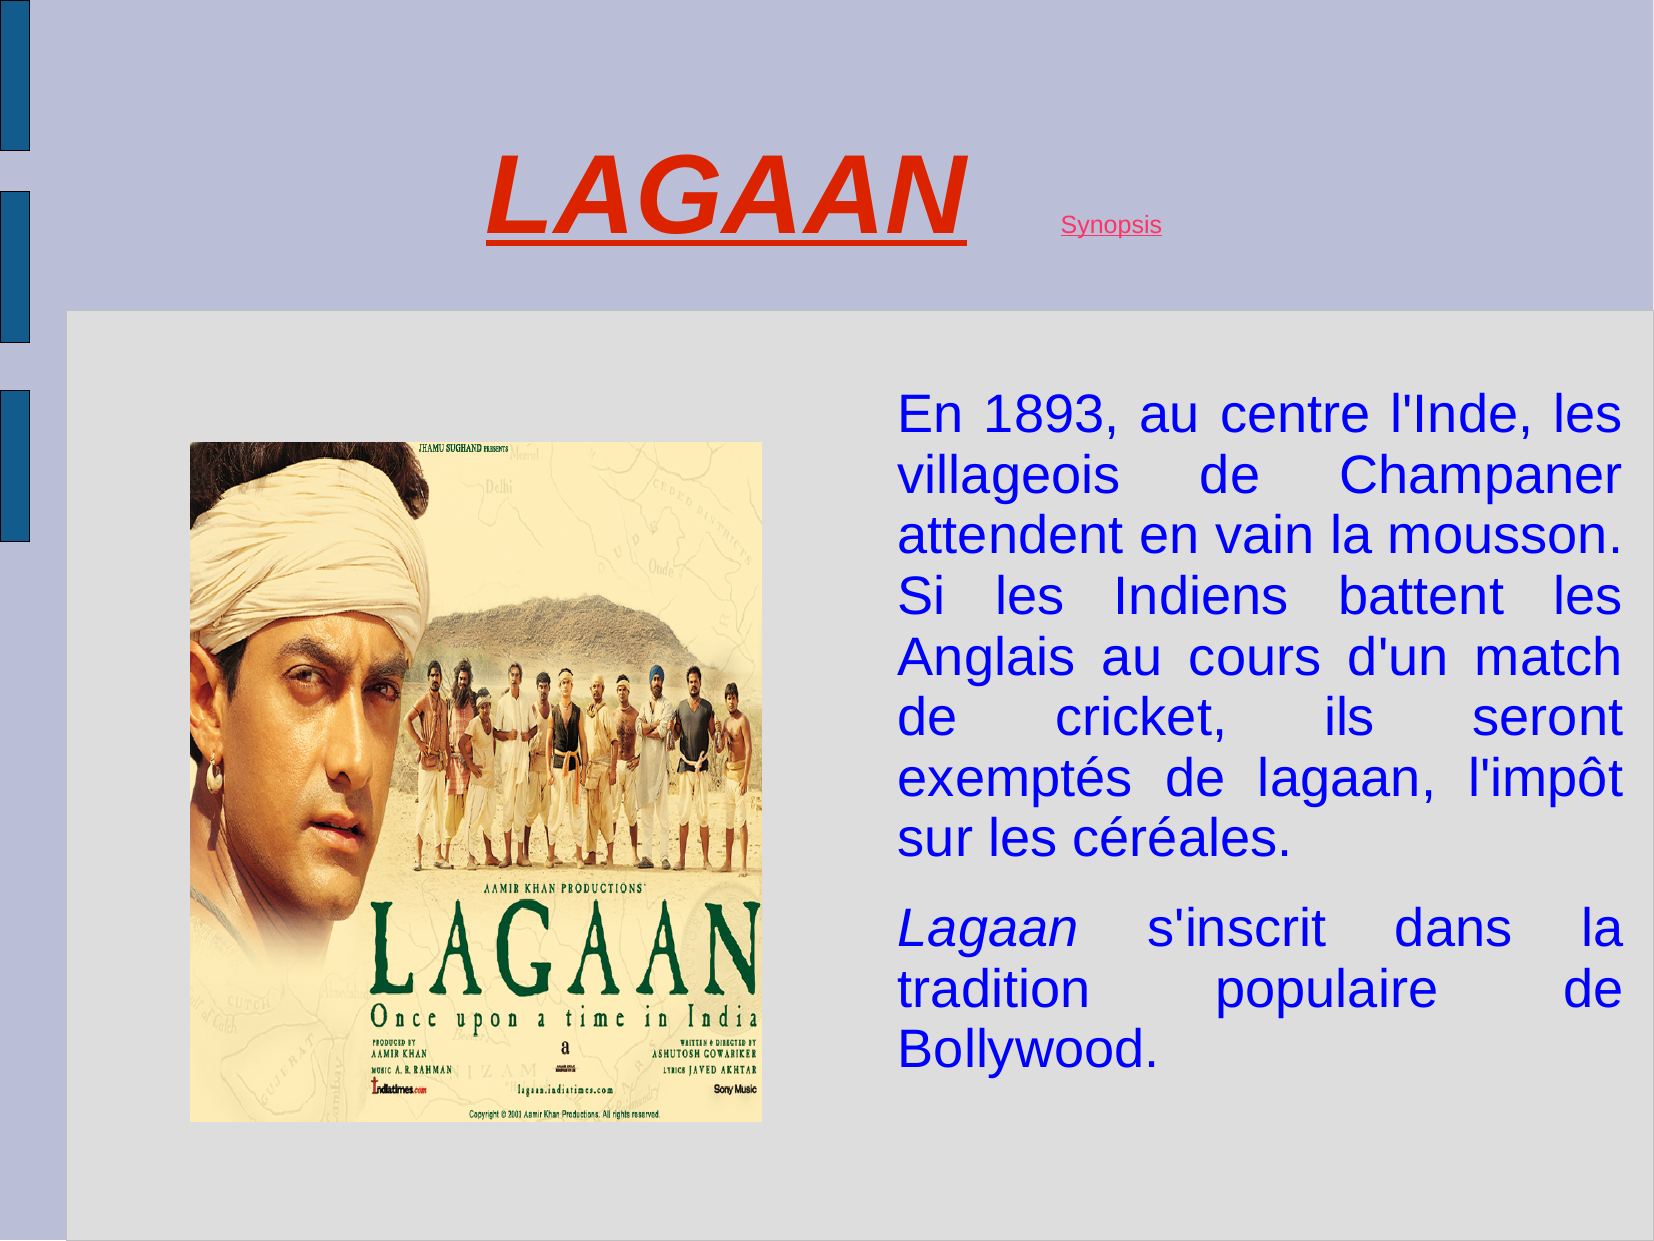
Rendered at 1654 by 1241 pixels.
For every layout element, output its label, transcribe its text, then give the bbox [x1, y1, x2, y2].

title LAGAAN Synopsis [121, 91, 1534, 299]
list En 1893, au centre l'Inde, les villageois de Champaner attendent en vain la mousson. Si les Indiens battent les Anglais au cours d'un match de cricket, ils seront exemptés de lagaan, l'impôt sur les céréales. Lagaan s'inscrit dans la tradition populaire de Bollywood. [826, 383, 1625, 1241]
picture [190, 442, 762, 1123]
